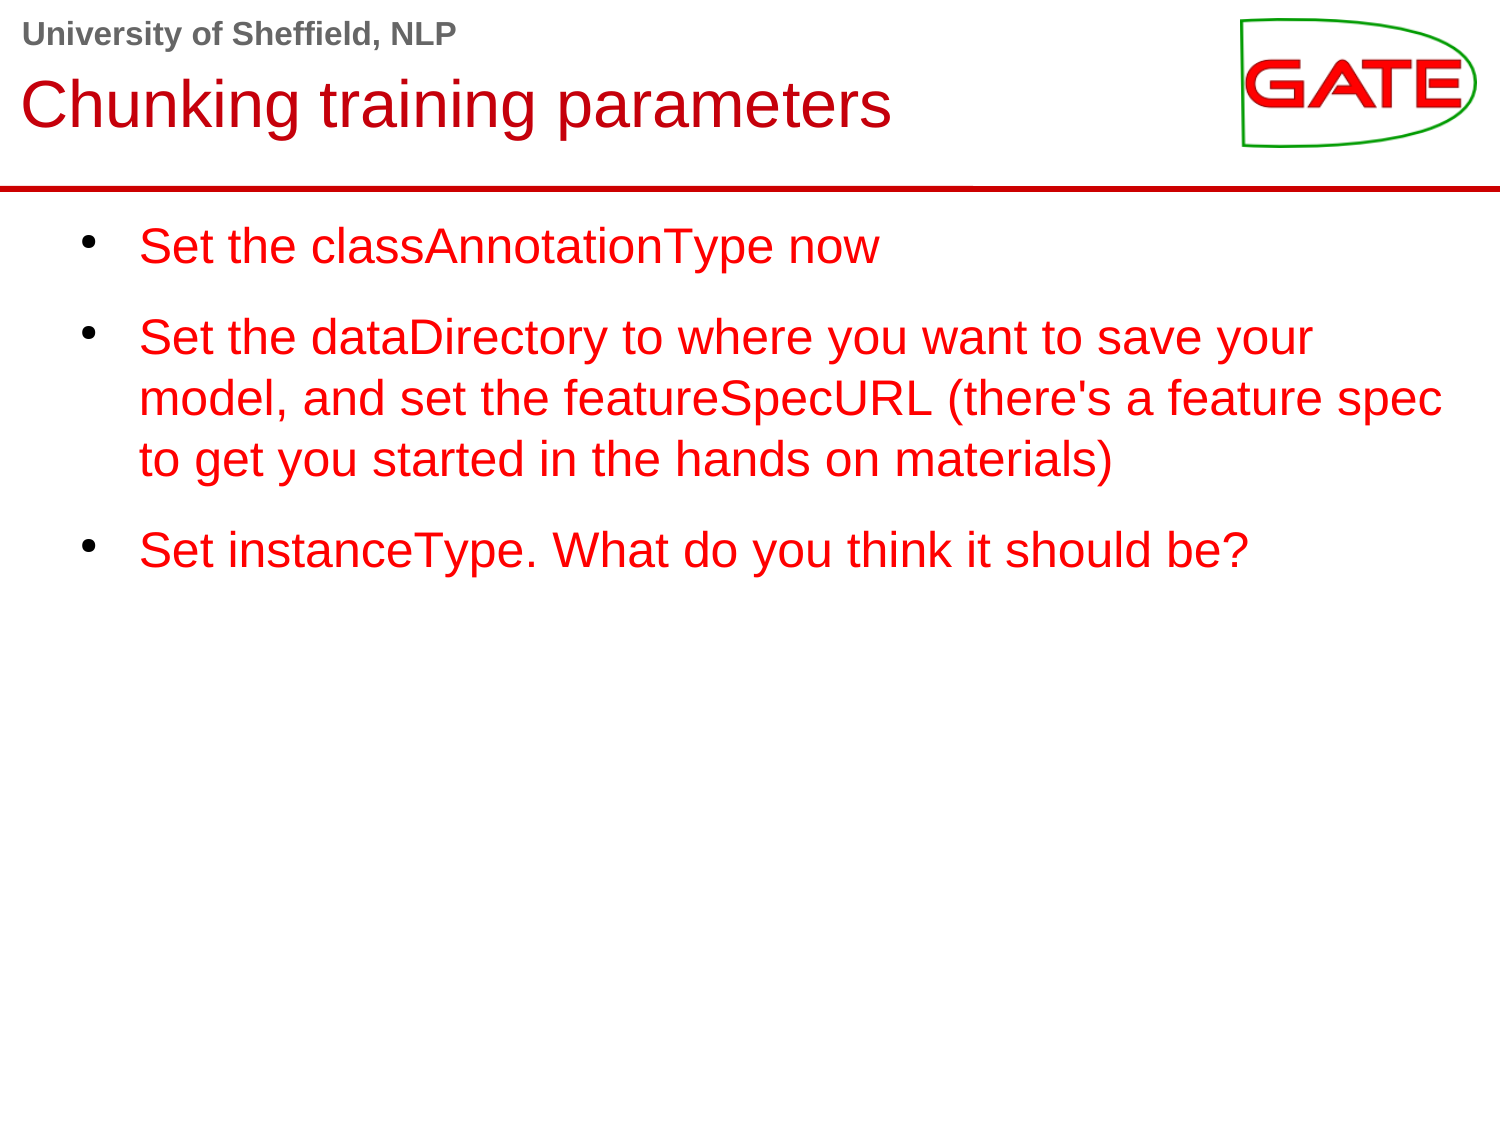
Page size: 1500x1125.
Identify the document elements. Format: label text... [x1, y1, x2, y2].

picture [1240, 18, 1477, 148]
list Set the classAnnotationType now Set the dataDirectory to where you want to save your model, and set the featureSpecURL (there's a feature spec to get you started in the hands on materials) Set instanceType. What do you think it should be? [23, 212, 1477, 1063]
title Chunking training parameters [20, 45, 1240, 166]
